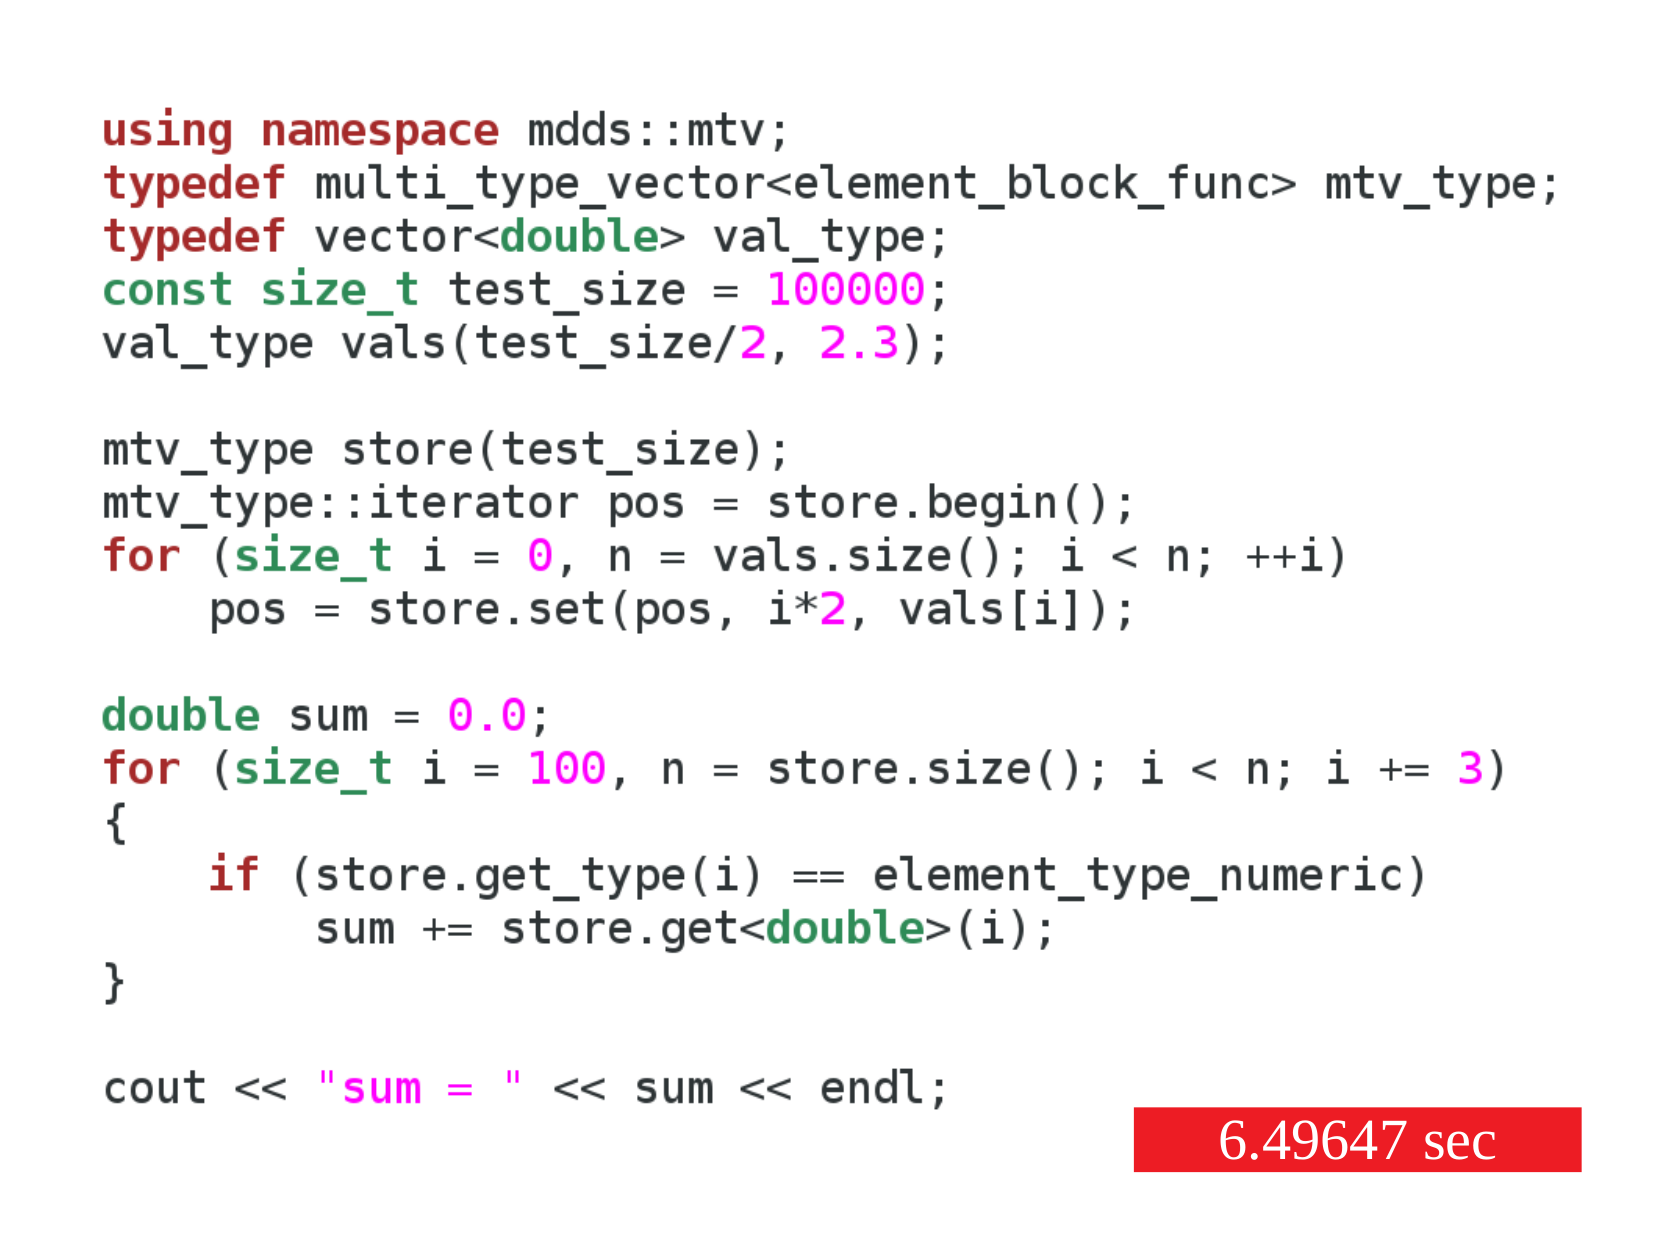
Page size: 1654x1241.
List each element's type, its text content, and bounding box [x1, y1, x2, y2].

picture [67, 97, 1582, 1130]
text_box 6.49647 sec [1133, 1107, 1582, 1173]
